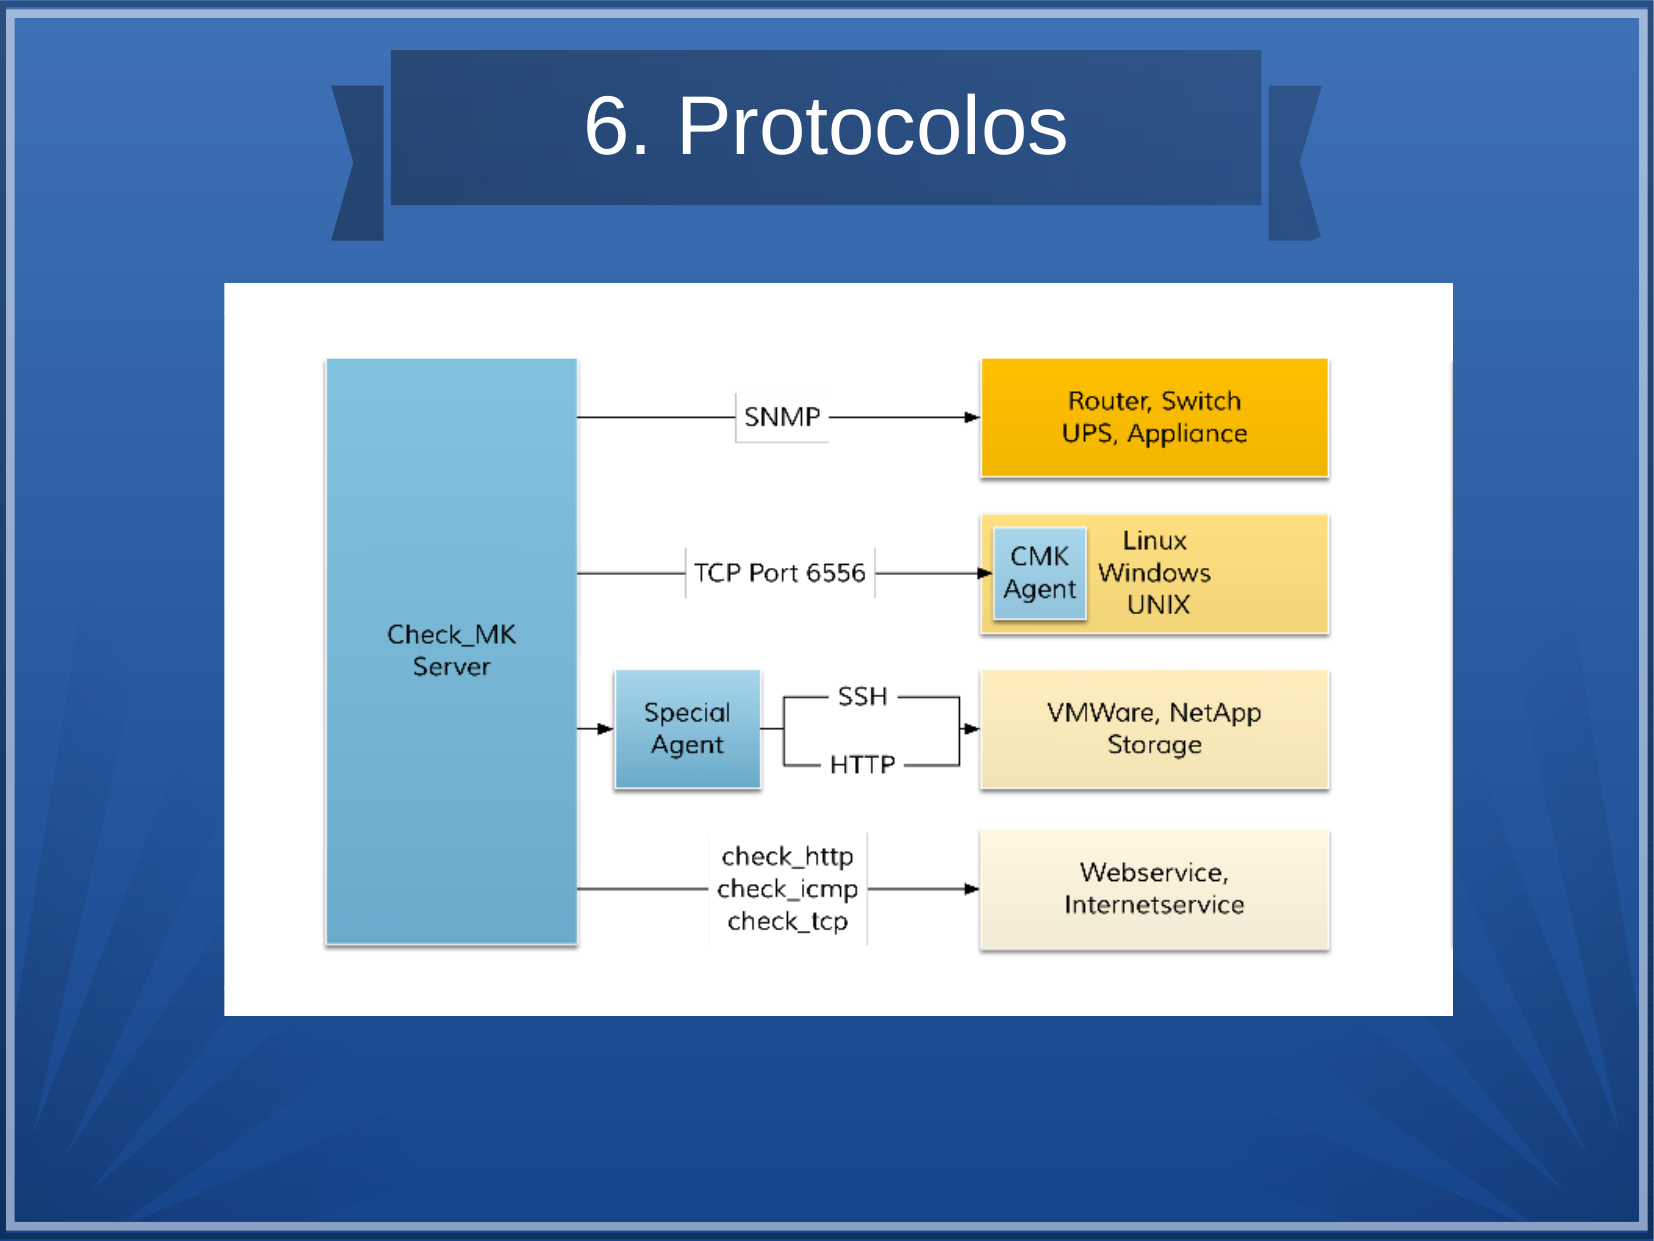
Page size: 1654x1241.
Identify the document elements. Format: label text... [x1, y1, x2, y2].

title 6. Protocolos [389, 47, 1264, 205]
list [224, 283, 1453, 1016]
